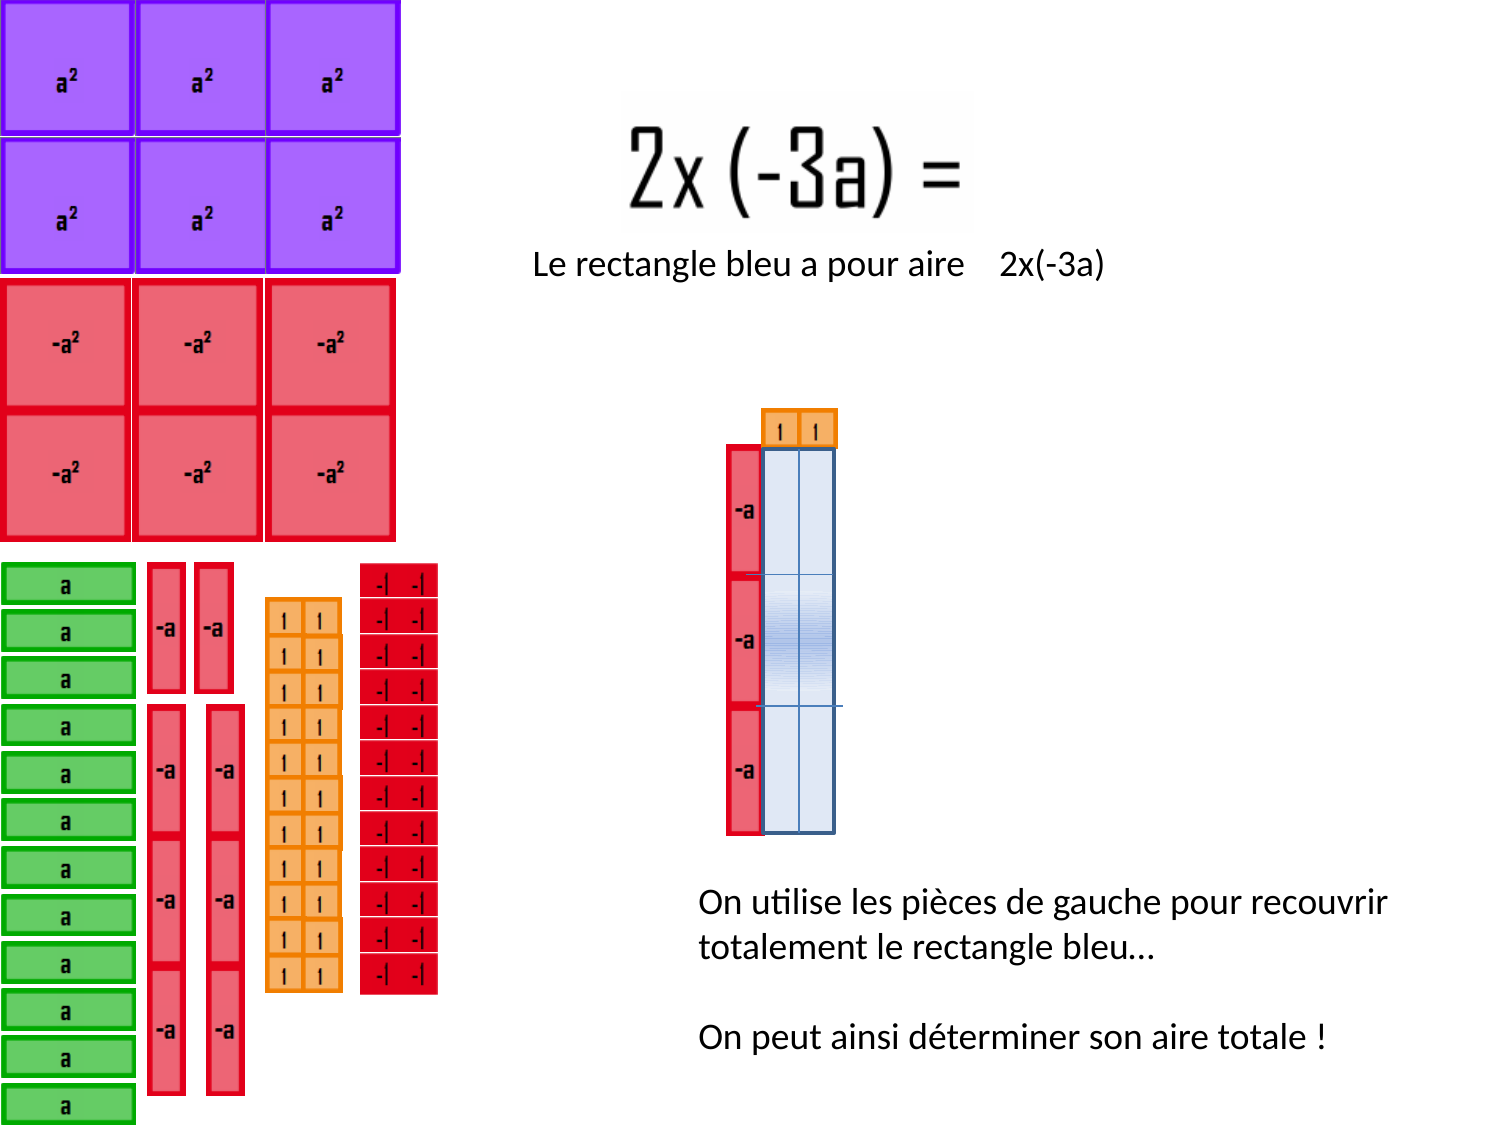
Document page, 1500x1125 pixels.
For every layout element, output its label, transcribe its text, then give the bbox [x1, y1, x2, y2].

picture [0, 941, 136, 984]
text_box [800, 707, 835, 833]
text_box Le rectangle bleu a pour aire 2x(-3a) [517, 231, 1122, 292]
picture [147, 704, 186, 1096]
picture [0, 562, 136, 605]
text_box [763, 575, 798, 705]
picture [0, 988, 136, 1031]
picture [0, 704, 136, 747]
text_box [763, 448, 835, 705]
picture [0, 751, 136, 794]
picture [265, 597, 343, 993]
picture [132, 278, 263, 542]
picture [147, 562, 186, 694]
picture [0, 1035, 136, 1078]
picture [0, 798, 136, 841]
picture [608, 89, 974, 231]
text_box [763, 707, 798, 833]
picture [194, 562, 234, 694]
picture [360, 562, 438, 996]
picture [0, 609, 136, 652]
picture [206, 704, 245, 1096]
text_box On utilise les pièces de gauche pour recouvrir totalement le rectangle bleu… On peut ainsi déterminer son aire totale ! [683, 869, 1413, 1065]
picture [726, 408, 838, 836]
picture [0, 0, 401, 136]
picture [265, 278, 396, 542]
picture [0, 894, 136, 936]
picture [0, 278, 131, 542]
picture [0, 846, 136, 889]
picture [0, 137, 401, 274]
picture [0, 1083, 136, 1125]
picture [0, 656, 136, 699]
